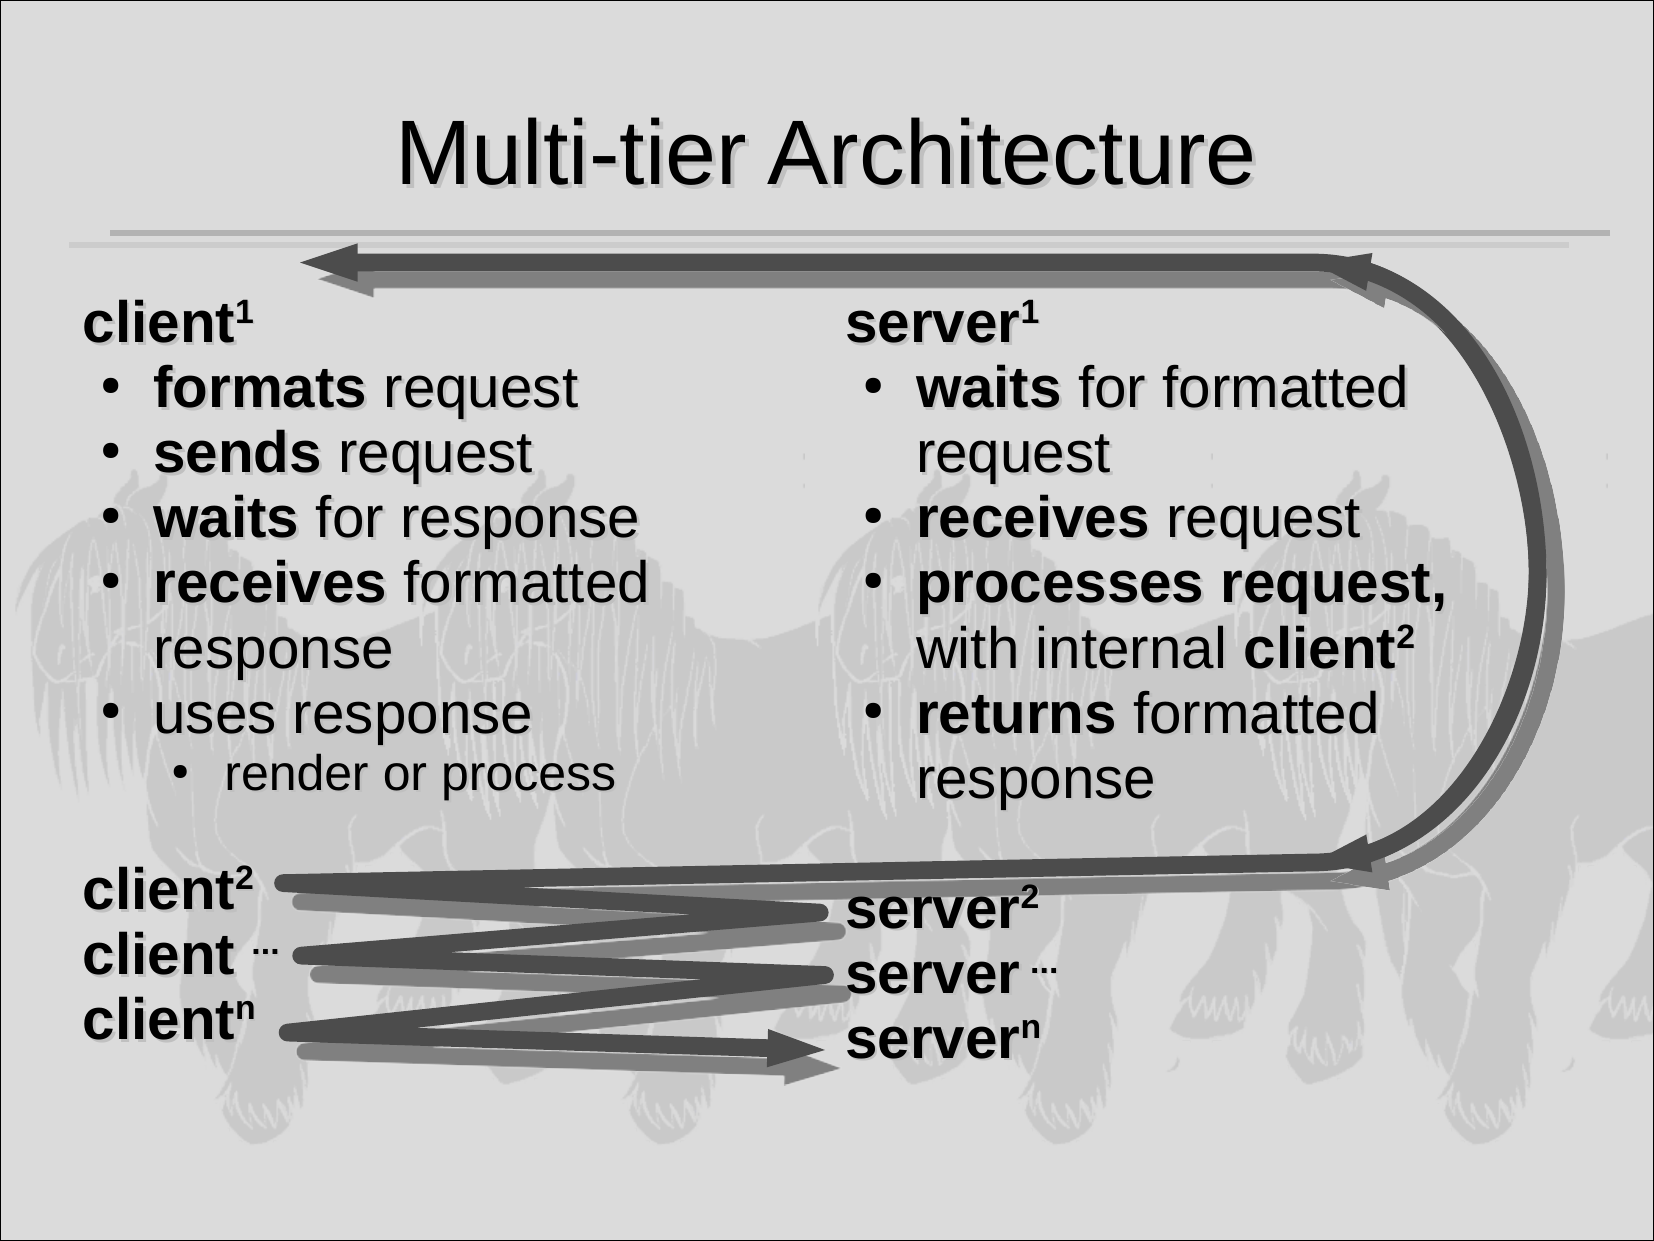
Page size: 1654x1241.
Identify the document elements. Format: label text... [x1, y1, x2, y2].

title Multi-tier Architecture [82, 49, 1571, 257]
list client1 formats request sends request waits for response receives formatted response uses response render or process client2 client ... clientn [82, 290, 809, 1236]
list server1 waits for formatted request receives request processes request, with internal client2 returns formatted response server2 server ... servern [845, 290, 1572, 1188]
